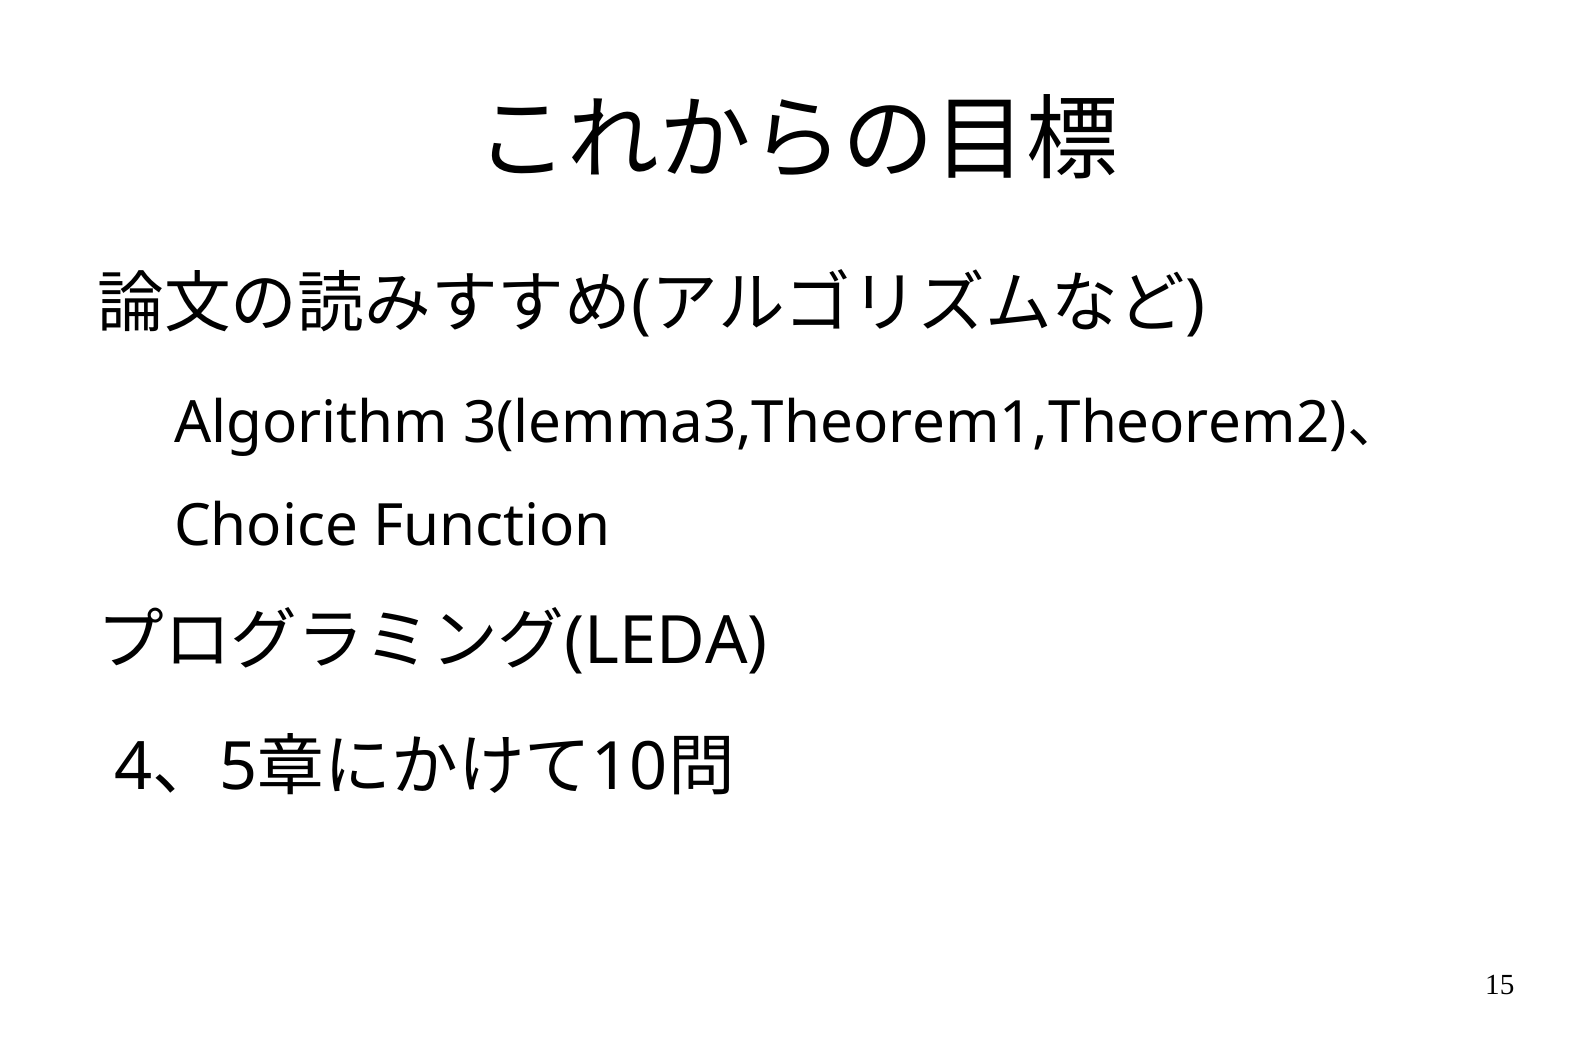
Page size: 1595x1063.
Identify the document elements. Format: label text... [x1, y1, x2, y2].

list 論文の読みすすめ(アルゴリズムなど) Algorithm 3(lemma3,Theorem1,Theorem2)、 Choice Function プログラミング(LEDA) 4、5章にかけて10問 [79, 248, 1515, 951]
title これからの目標 [79, 42, 1515, 220]
